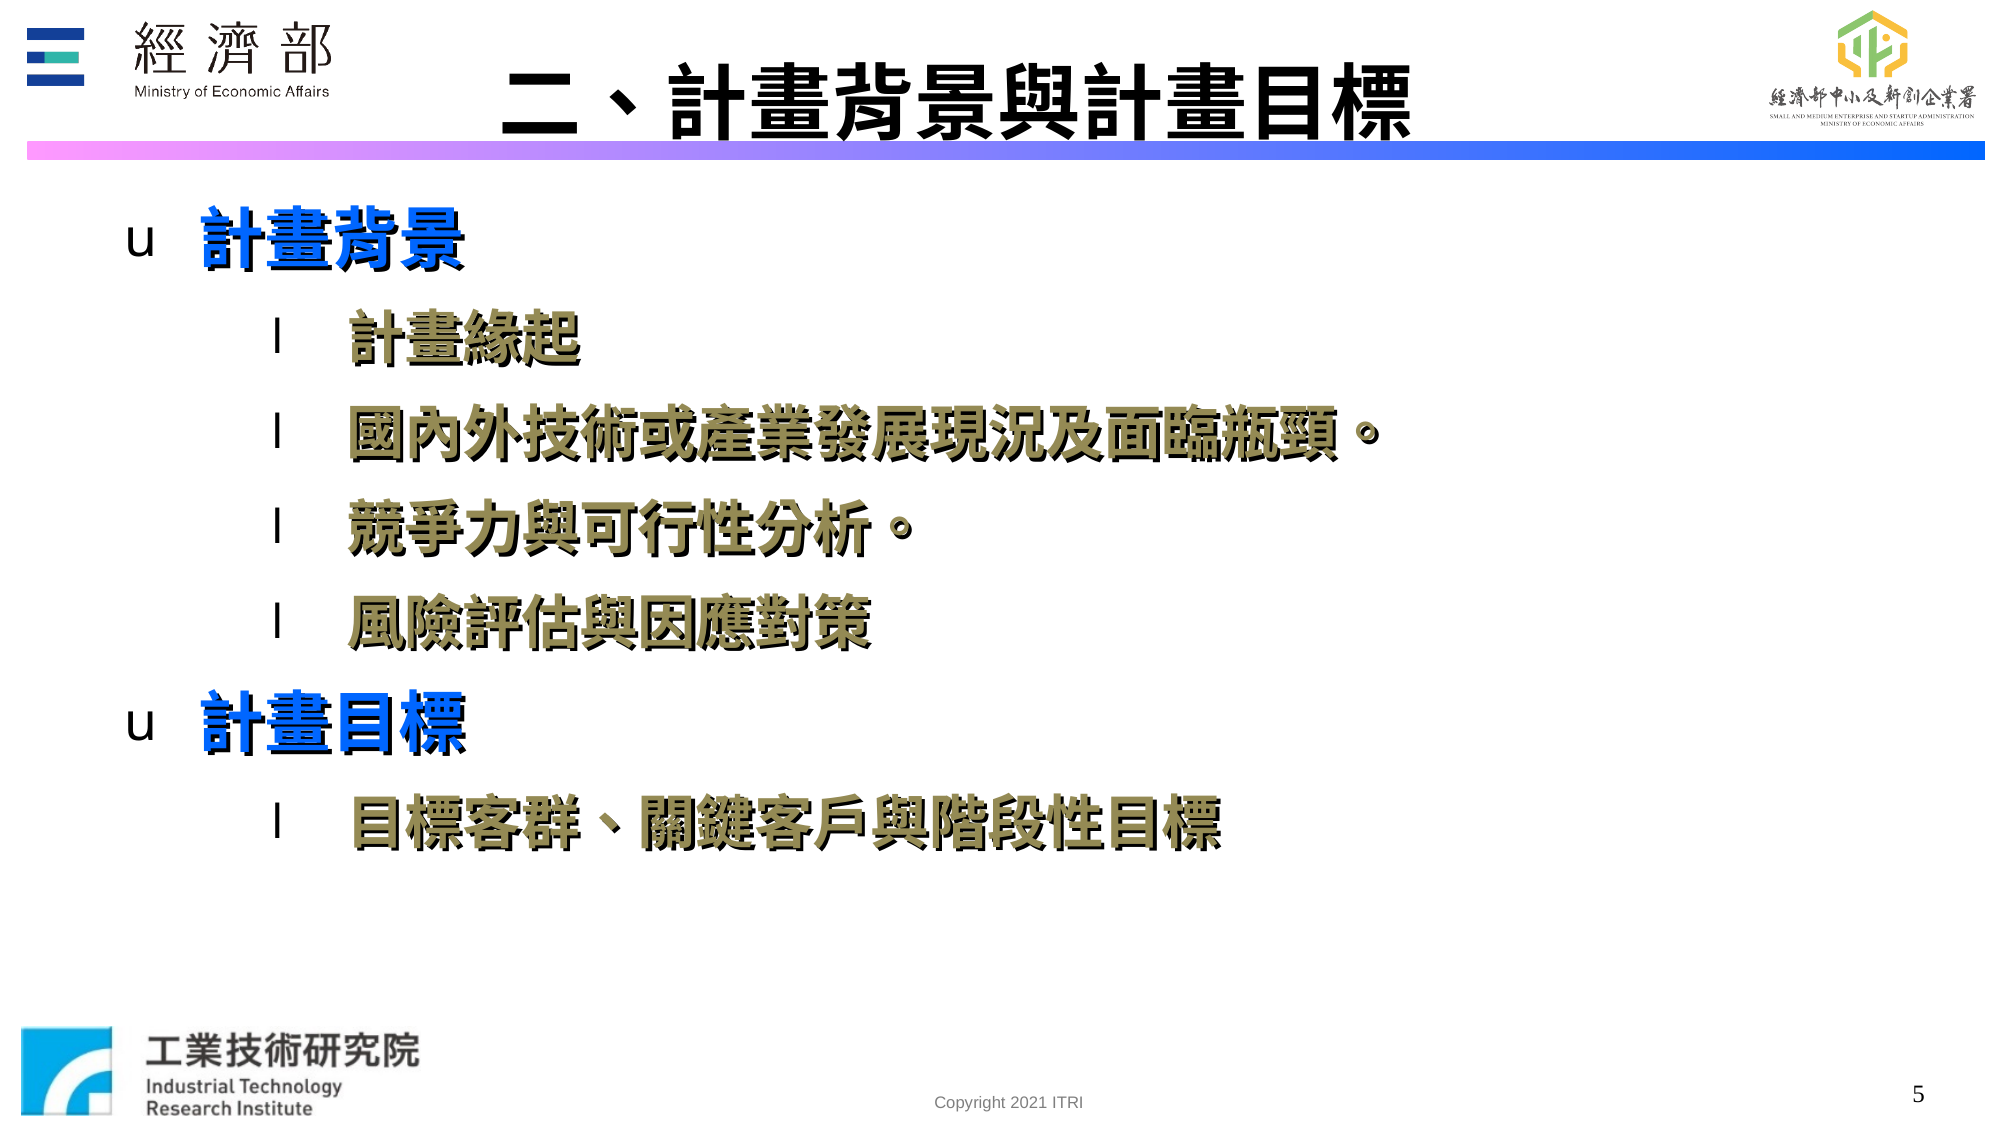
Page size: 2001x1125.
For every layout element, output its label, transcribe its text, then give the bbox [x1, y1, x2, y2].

list 計畫背景 計畫緣起 國內外技術或產業發展現況及面臨瓶頸。 競爭力與可行性分析。 風險評估與因應對策 計畫目標 目標客群、關鍵客戶與階段性目標 [121, 193, 1881, 946]
text_box 5 [1897, 1070, 1983, 1121]
text_box 二、計畫背景與計畫目標 [271, 22, 1641, 127]
